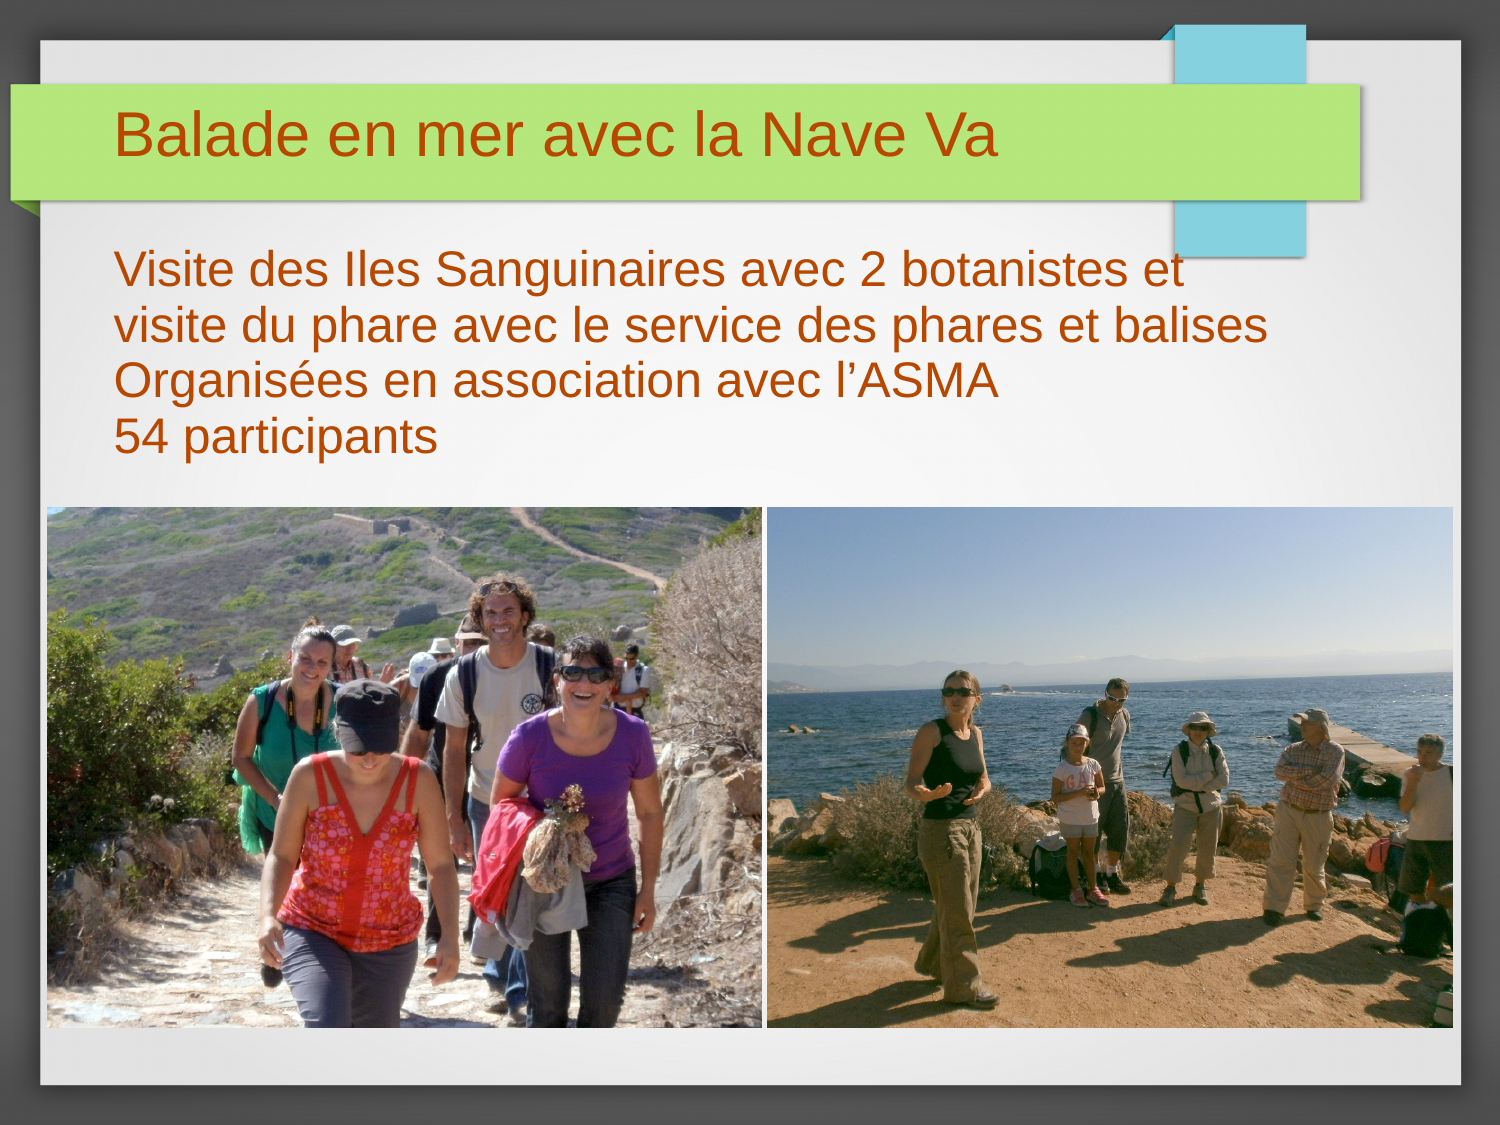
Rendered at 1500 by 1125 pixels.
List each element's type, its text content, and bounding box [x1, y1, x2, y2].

title Balade en mer avec la Nave Va Visite des Iles Sanguinaires avec 2 botanistes et visite du phare avec le service des phares et balises Organisées en association avec l’ASMA 54 participants [113, 99, 1394, 520]
picture [0, 0, 1500, 1125]
